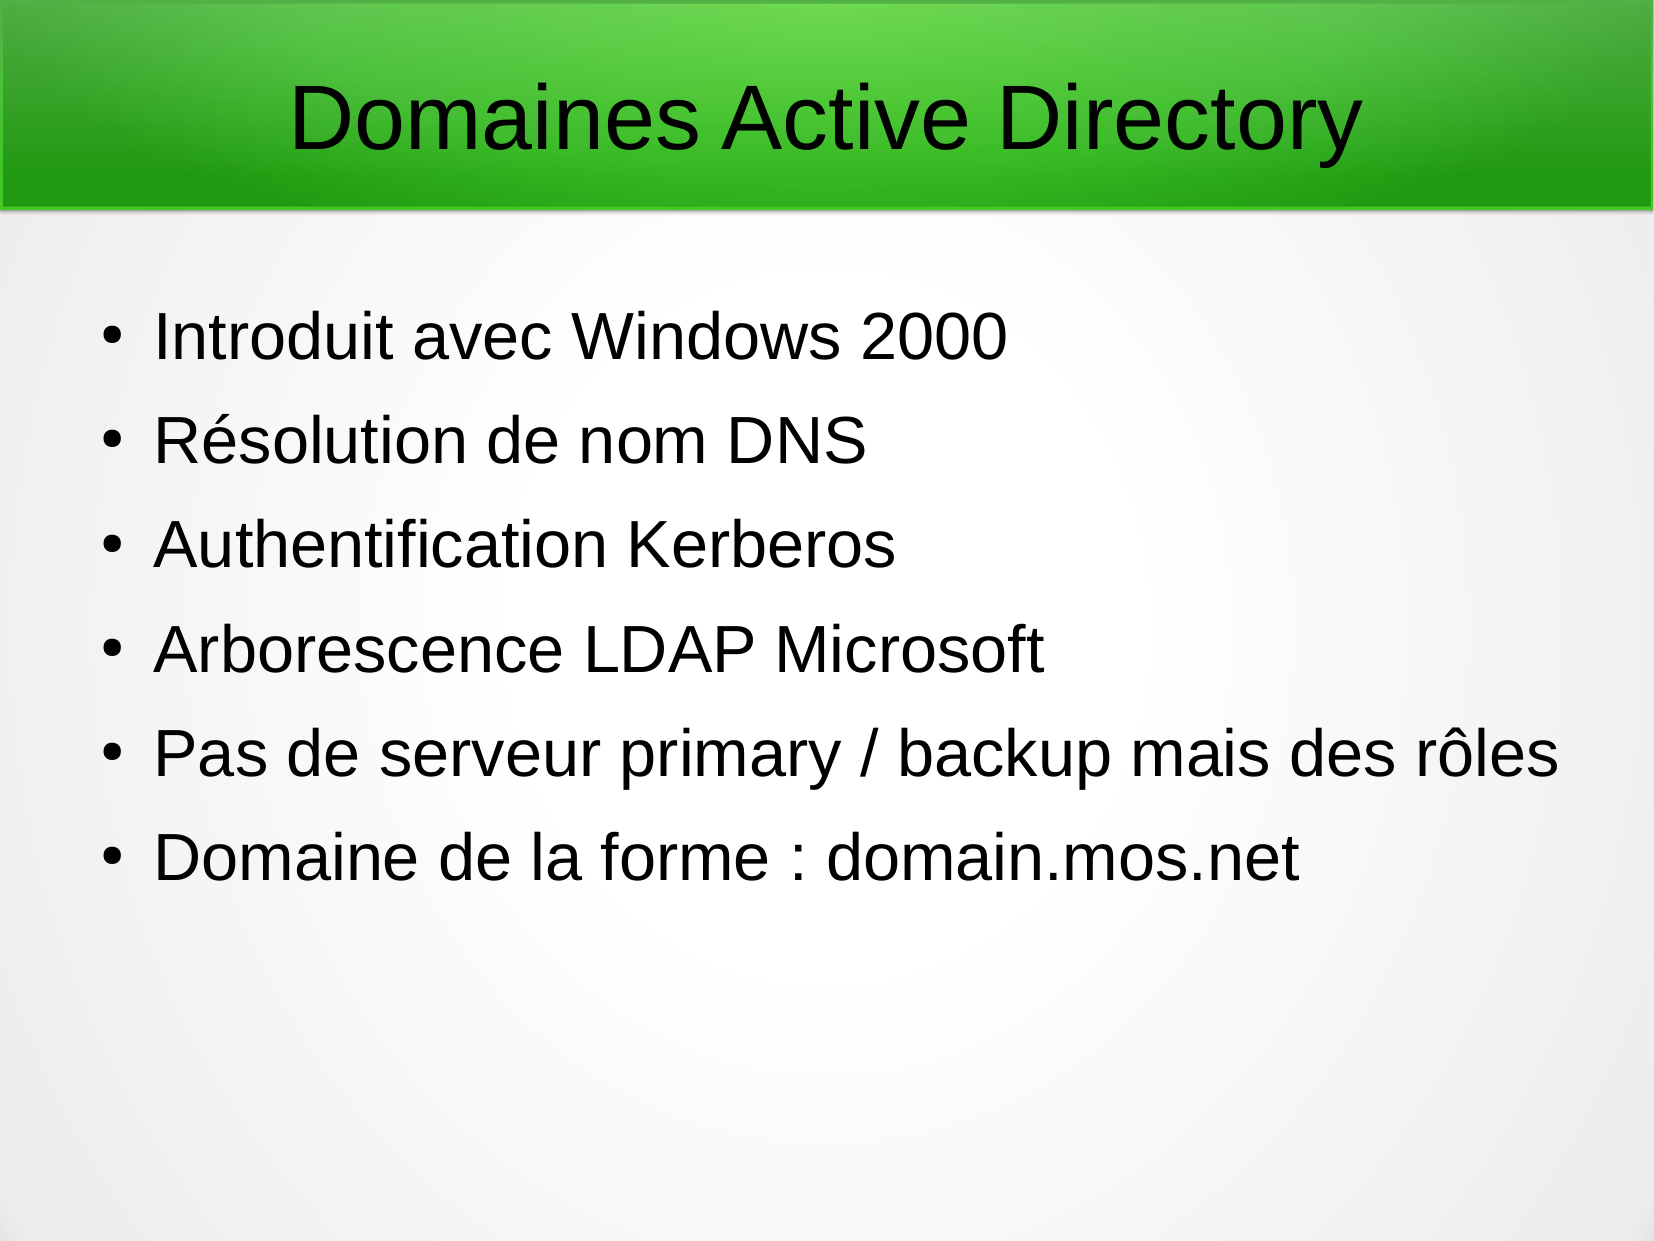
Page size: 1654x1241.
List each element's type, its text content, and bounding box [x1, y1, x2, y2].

list Introduit avec Windows 2000 Résolution de nom DNS Authentification Kerberos Arborescence LDAP Microsoft Pas de serveur primary / backup mais des rôles Domaine de la forme : domain.mos.net [82, 299, 1571, 1019]
title Domaines Active Directory [82, 47, 1571, 189]
